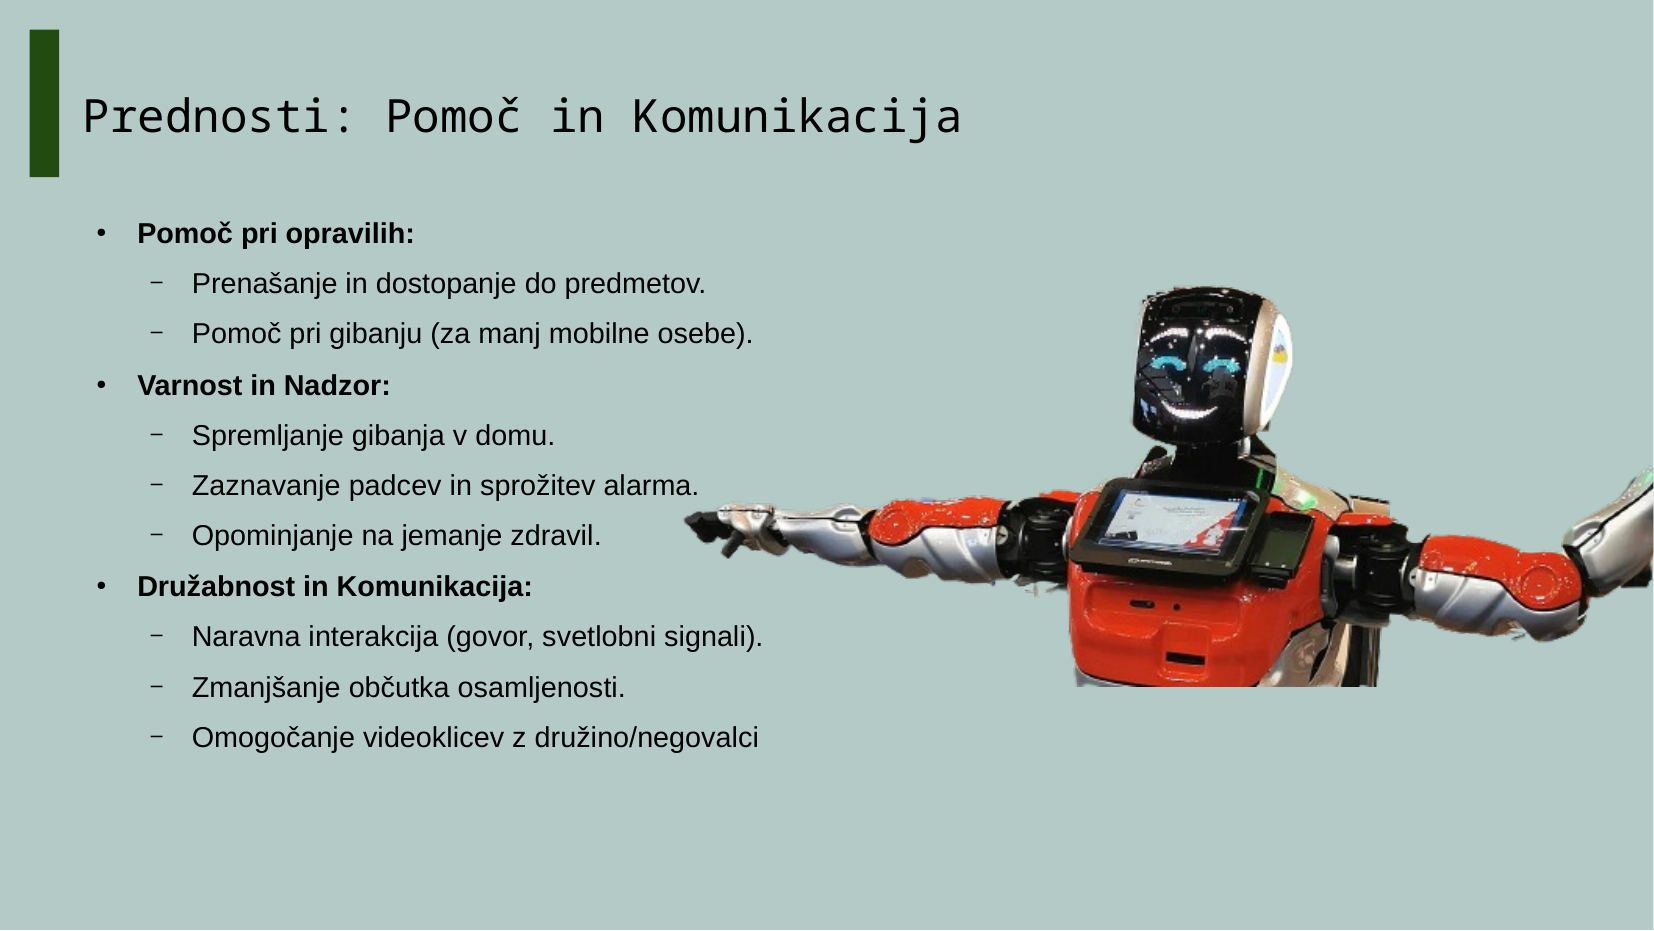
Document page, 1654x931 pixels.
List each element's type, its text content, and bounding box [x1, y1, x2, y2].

title Prednosti: Pomoč in Komunikacija [82, 37, 1571, 193]
text_box [29, 29, 60, 178]
picture [561, 236, 1654, 687]
list Pomoč pri opravilih: Prenašanje in dostopanje do predmetov. Pomoč pri gibanju (za manj mobilne osebe). Varnost in Nadzor: Spremljanje gibanja v domu. Zaznavanje padcev in sprožitev alarma. Opominjanje na jemanje zdravil. Družabnost in Komunikacija: Naravna interakcija (govor, svetlobni signali). Zmanjšanje občutka osamljenosti. Omogočanje videoklicev z družino/negovalci [82, 217, 1571, 758]
